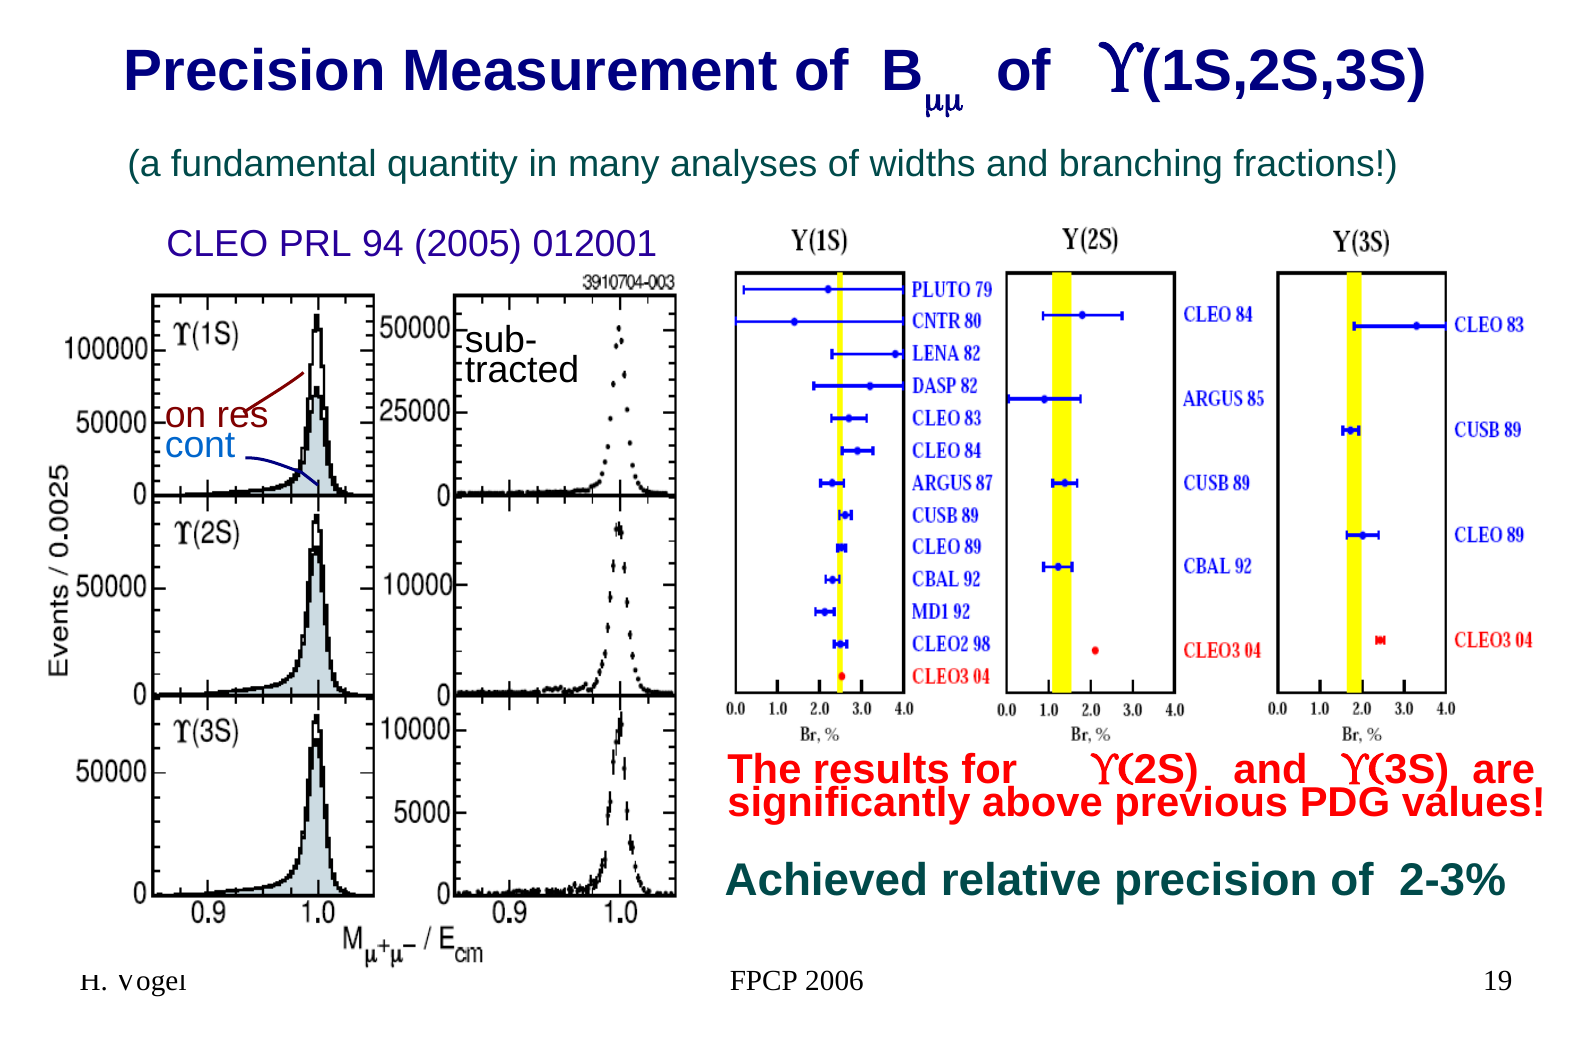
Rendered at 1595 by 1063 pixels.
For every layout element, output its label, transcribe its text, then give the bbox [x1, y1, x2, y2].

text_box sub- tracted [450, 321, 595, 396]
picture [37, 262, 688, 976]
text_box The results for 2S) and 3S) are significantly above previous PDG values! [712, 750, 1585, 831]
picture [712, 218, 1538, 751]
text_box Achieved relative precision of 2-3% [709, 862, 1522, 910]
text_box Precision Measurement of B of (1S,2S,3S) [76, 38, 1491, 110]
text_box CLEO PRL 94 (2005) 012001 [151, 224, 676, 270]
text_box on res cont [150, 396, 285, 471]
text_box (a fundamental quantity in many analyses of widths and branching fractions!) [112, 149, 1422, 190]
